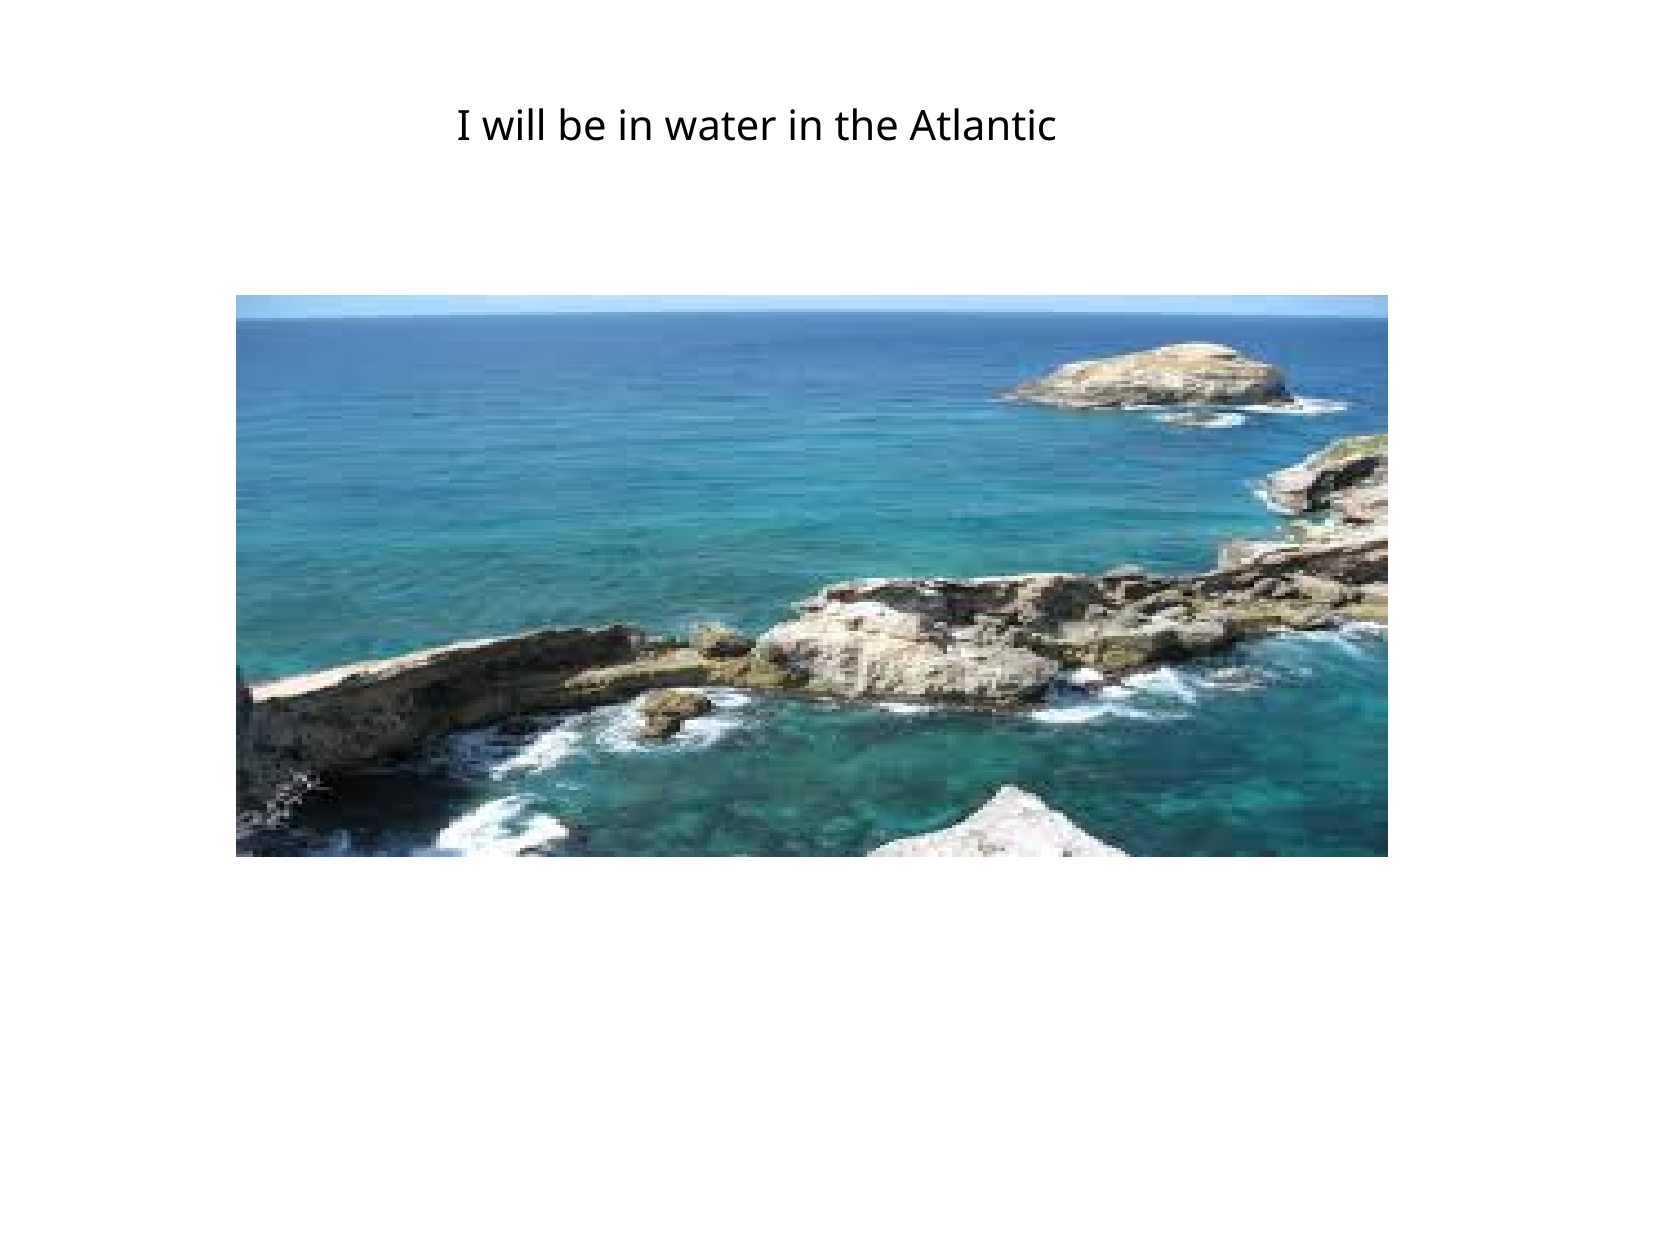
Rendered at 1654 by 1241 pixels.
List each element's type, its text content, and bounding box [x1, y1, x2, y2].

picture [236, 295, 1388, 857]
text_box I will be in water in the Atlantic [442, 88, 1192, 163]
